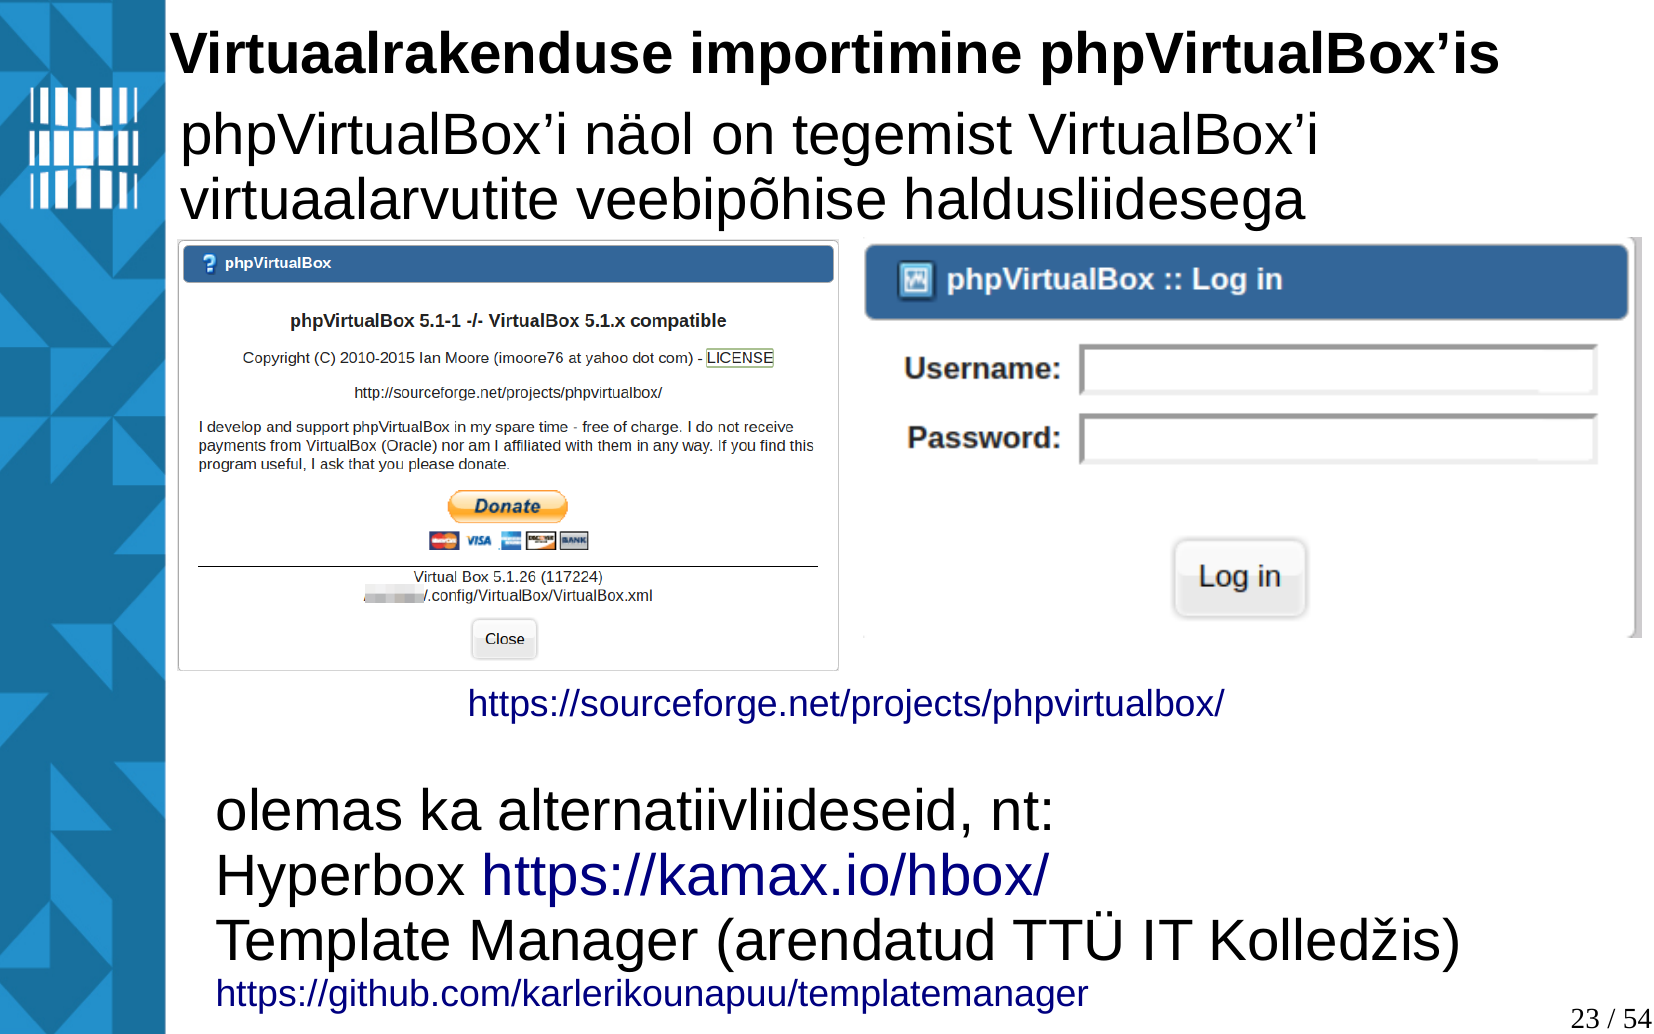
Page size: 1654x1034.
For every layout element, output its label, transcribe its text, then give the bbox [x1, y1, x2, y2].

picture [177, 240, 839, 671]
picture [863, 237, 1642, 638]
text_box olemas ka alternatiivliideseid, nt: Hyperbox https://kamax.io/hbox/ Template Manager (arendatud TTÜ IT Kolledžis) https://github.com/karlerikounapuu/templatemanager [200, 770, 1536, 1023]
text_box phpVirtualBox’i näol on tegemist VirtualBox’i virtuaalarvutite veebipõhise haldusliidesega [165, 94, 1465, 240]
text_box https://sourceforge.net/projects/phpvirtualbox/ [453, 675, 1241, 733]
title Virtuaalrakenduse importimine phpVirtualBox’is [169, 11, 1571, 95]
